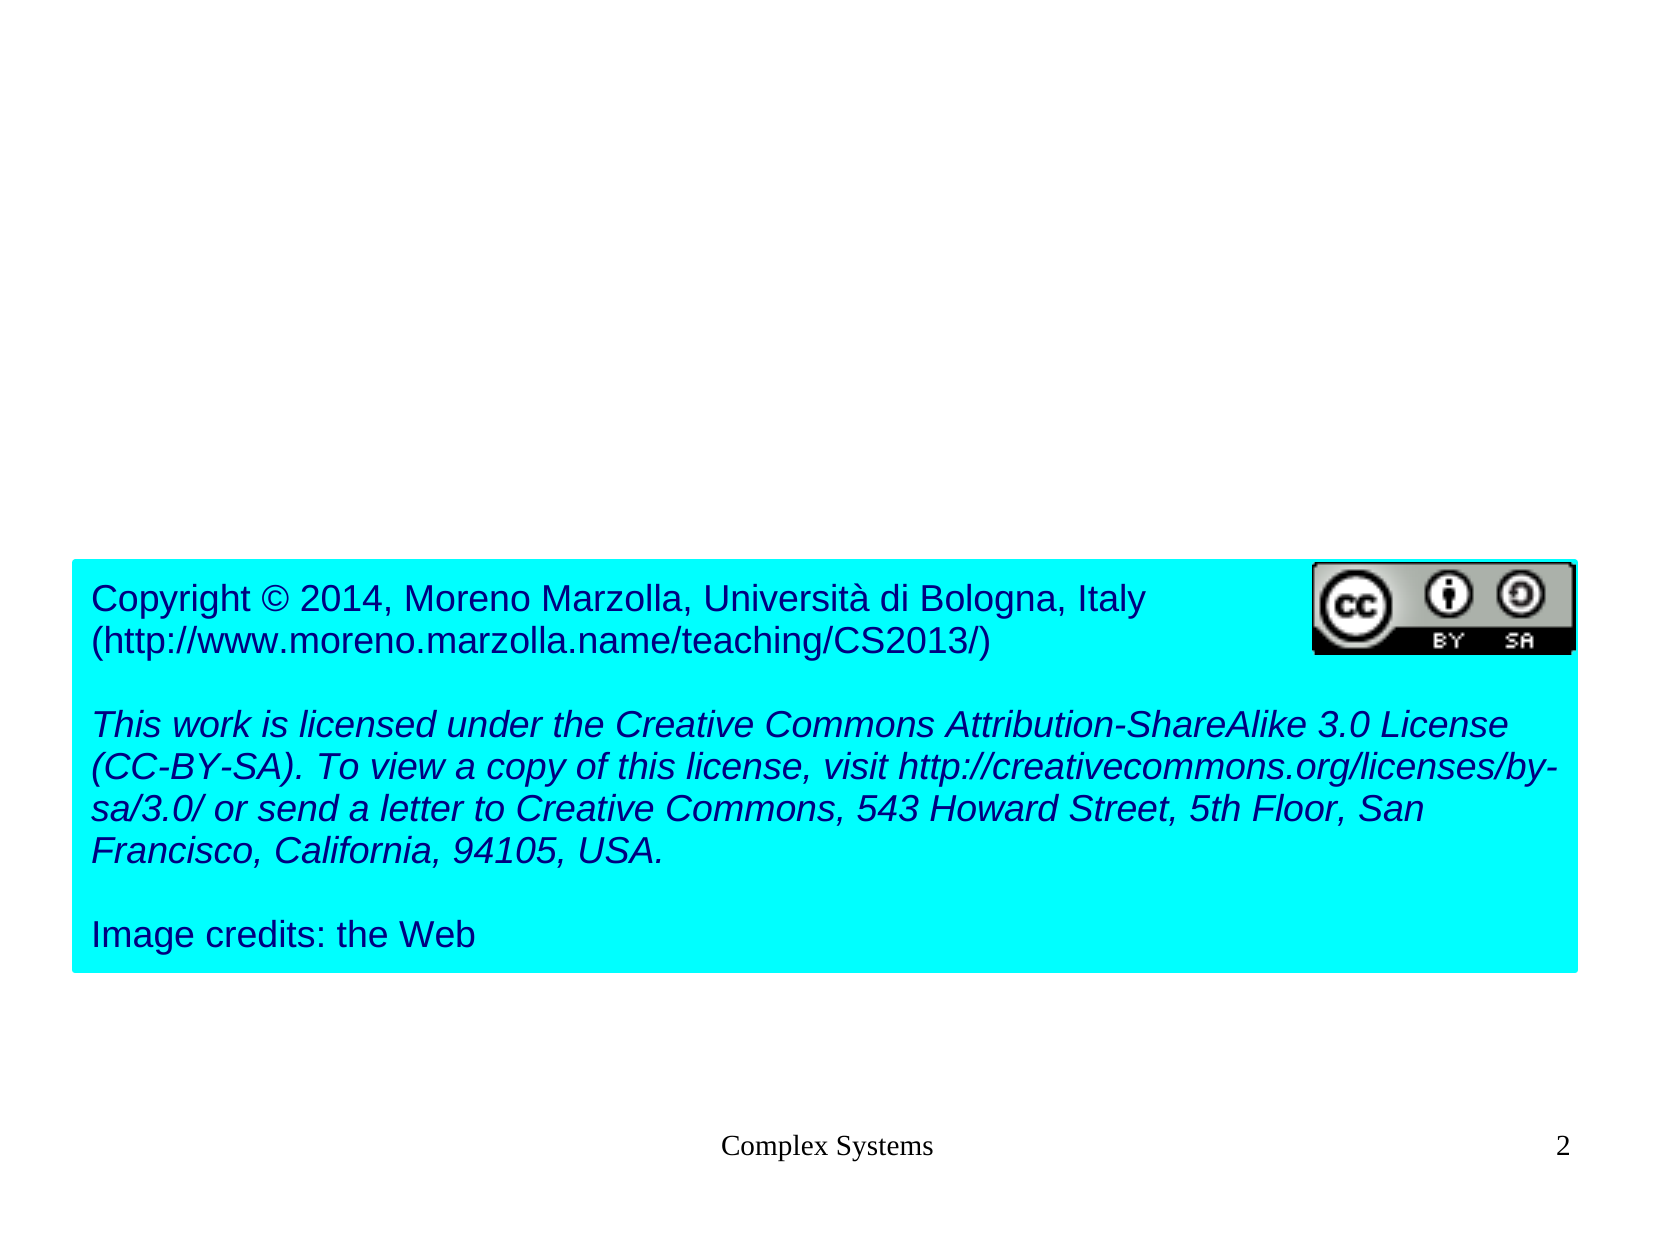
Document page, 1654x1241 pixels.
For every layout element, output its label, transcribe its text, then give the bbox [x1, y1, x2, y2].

text_box Copyright © 2014, Moreno Marzolla, Università di Bologna, Italy (http://www.moreno.marzolla.name/teaching/CS2013/) This work is licensed under the Creative Commons Attribution-ShareAlike 3.0 License (CC-BY-SA). To view a copy of this license, visit http://creativecommons.org/licenses/by-sa/3.0/ or send a letter to Creative Commons, 543 Howard Street, 5th Floor, San Francisco, California, 94105, USA. Image credits: the Web [75, 562, 1576, 971]
picture [1312, 562, 1576, 655]
